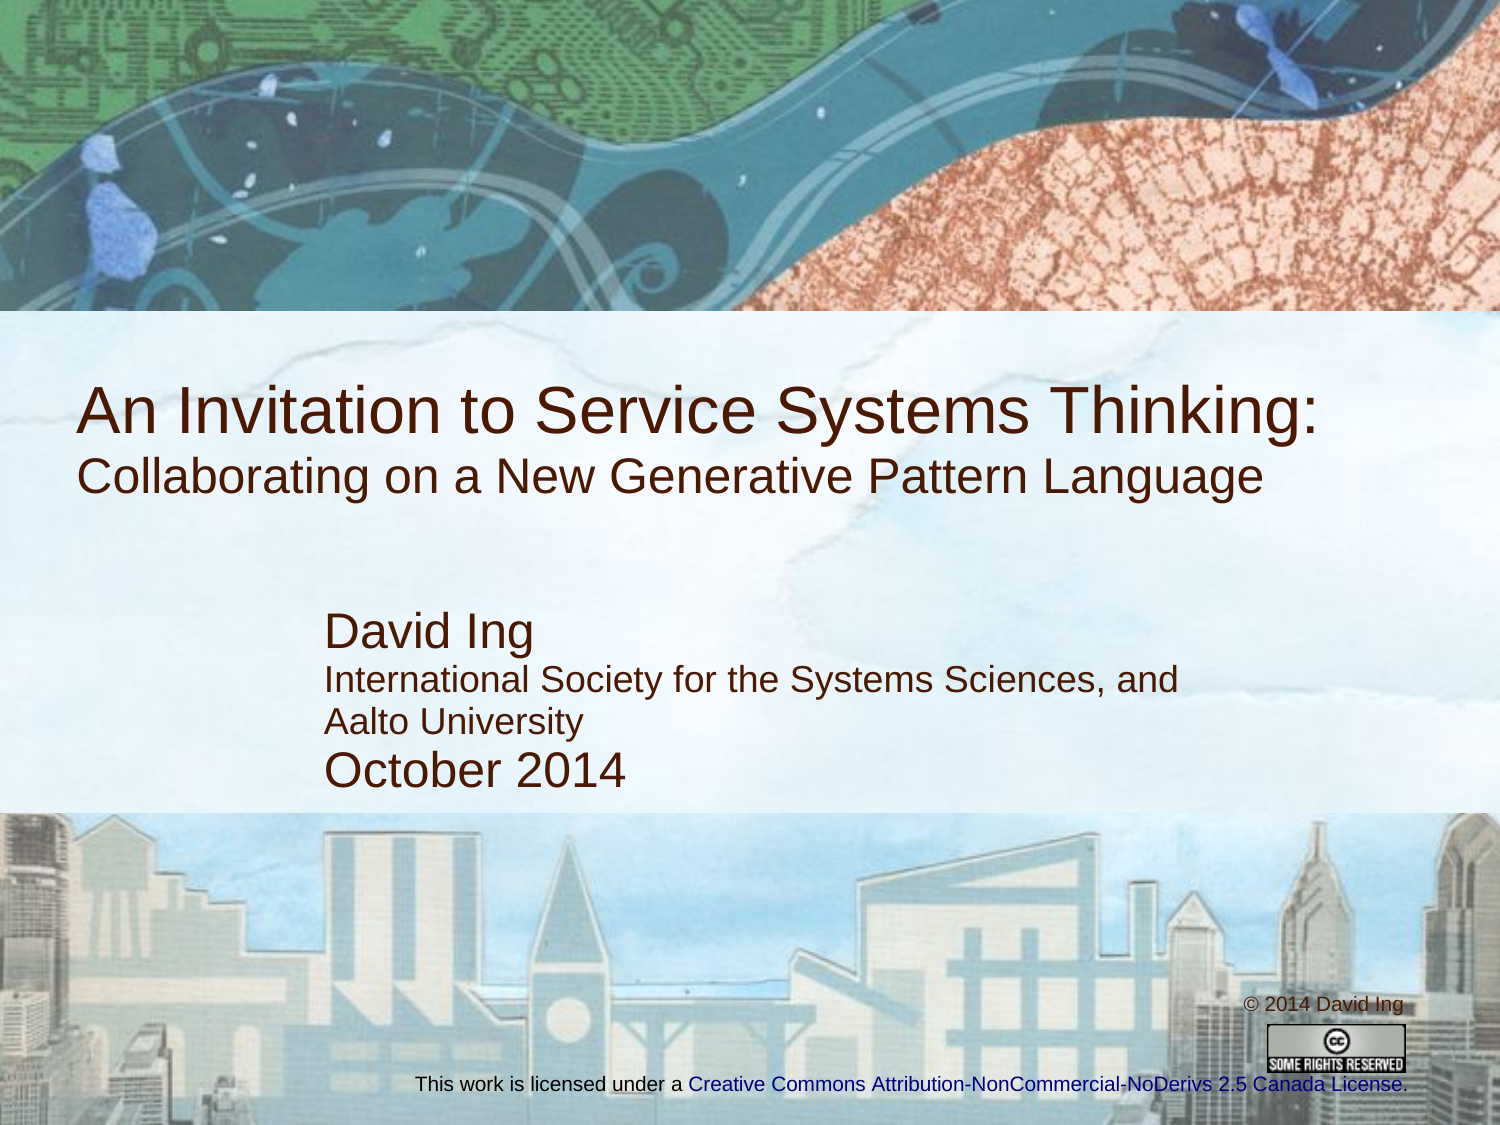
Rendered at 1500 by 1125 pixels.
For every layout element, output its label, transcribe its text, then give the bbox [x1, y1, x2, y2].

picture [0, 0, 1500, 1125]
title An Invitation to Service Systems Thinking: Collaborating on a New Generative Pattern Language [76, 328, 1358, 549]
list David Ing International Society for the Systems Sciences, and Aalto University October 2014 [324, 602, 1375, 809]
